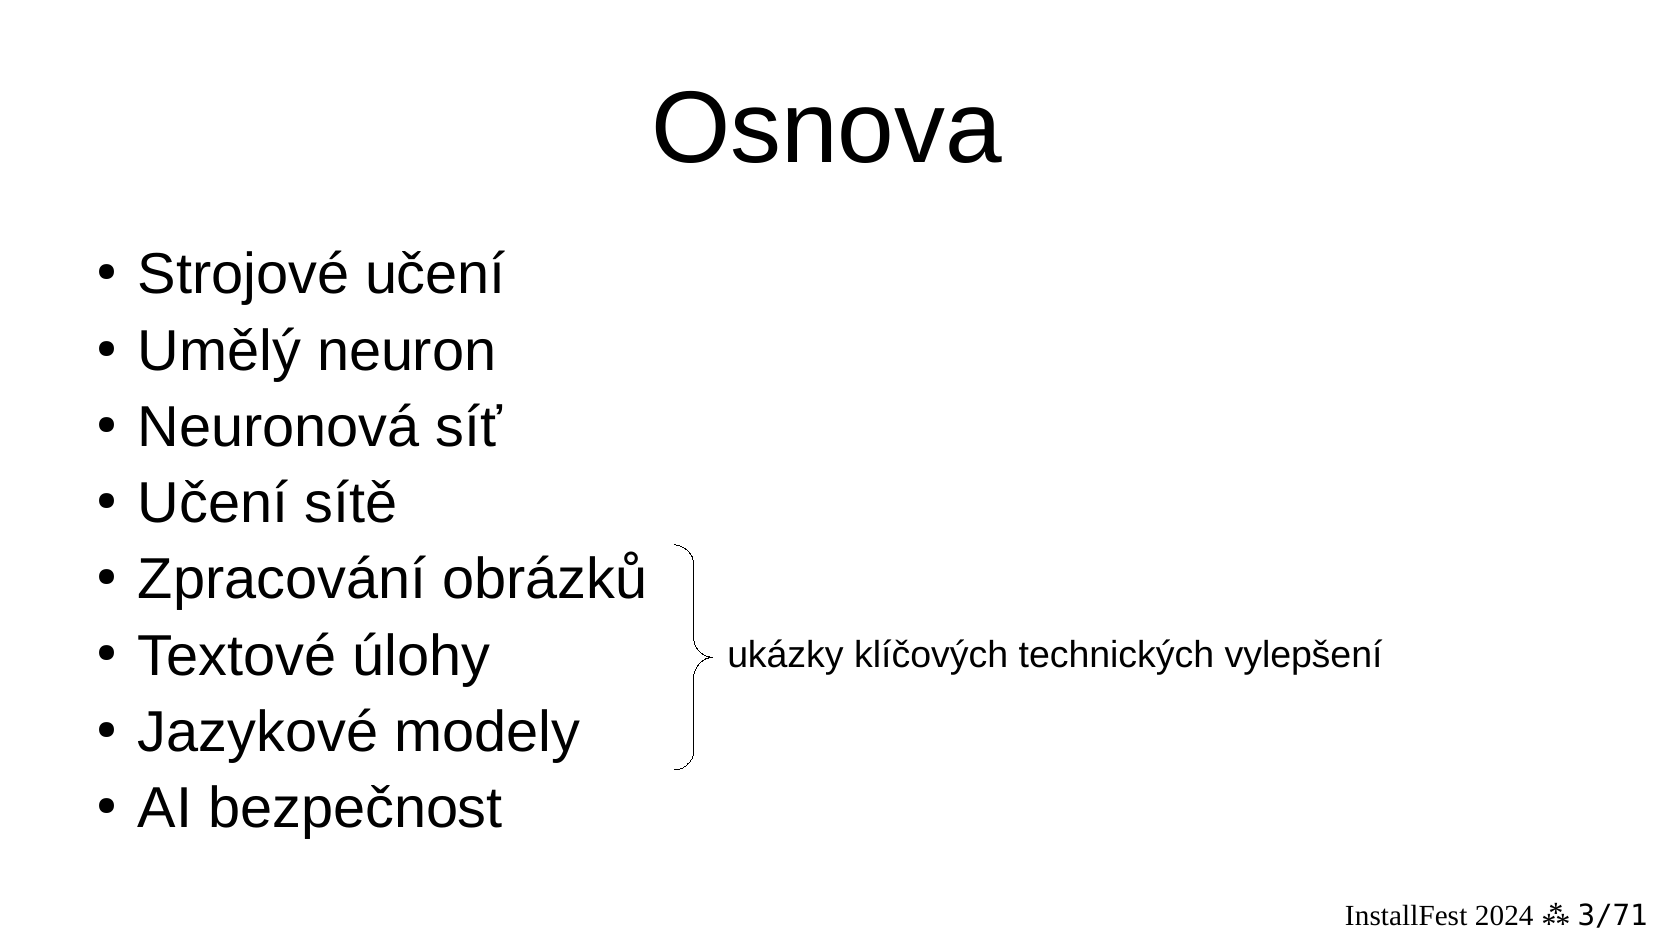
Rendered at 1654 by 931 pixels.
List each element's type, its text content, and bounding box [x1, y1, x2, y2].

list Strojové učení Umělý neuron Neuronová síť Učení sítě Zpracování obrázků Textové úlohy Jazykové modely AI bezpečnost [82, 241, 1571, 842]
title Osnova [82, 41, 1571, 214]
text_box ukázky klíčových technických vylepšení [712, 625, 1399, 683]
